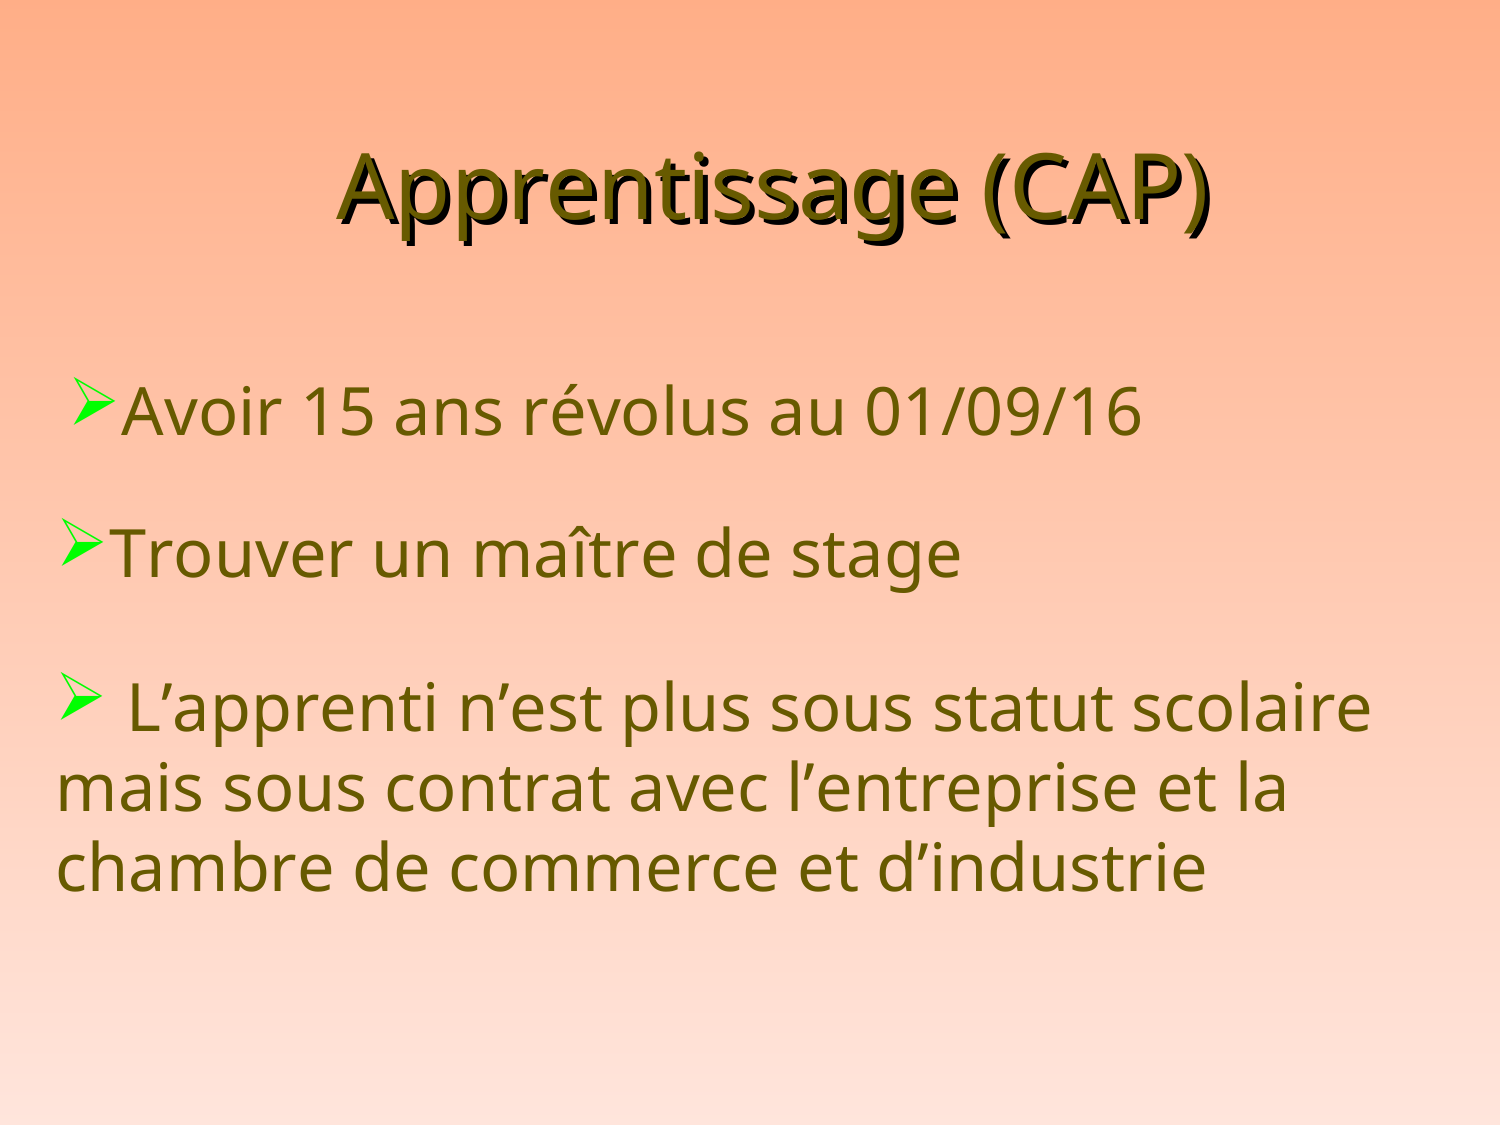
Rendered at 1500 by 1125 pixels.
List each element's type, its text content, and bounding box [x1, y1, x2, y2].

text_box Trouver un maître de stage [41, 503, 1192, 599]
text_box Avoir 15 ans révolus au 01/09/16 [53, 361, 1223, 457]
text_box L’apprenti n’est plus sous statut scolaire mais sous contrat avec l’entreprise et la chambre de commerce et d’industrie [41, 656, 1500, 913]
text_box Apprentissage (CAP) [135, 101, 1411, 265]
